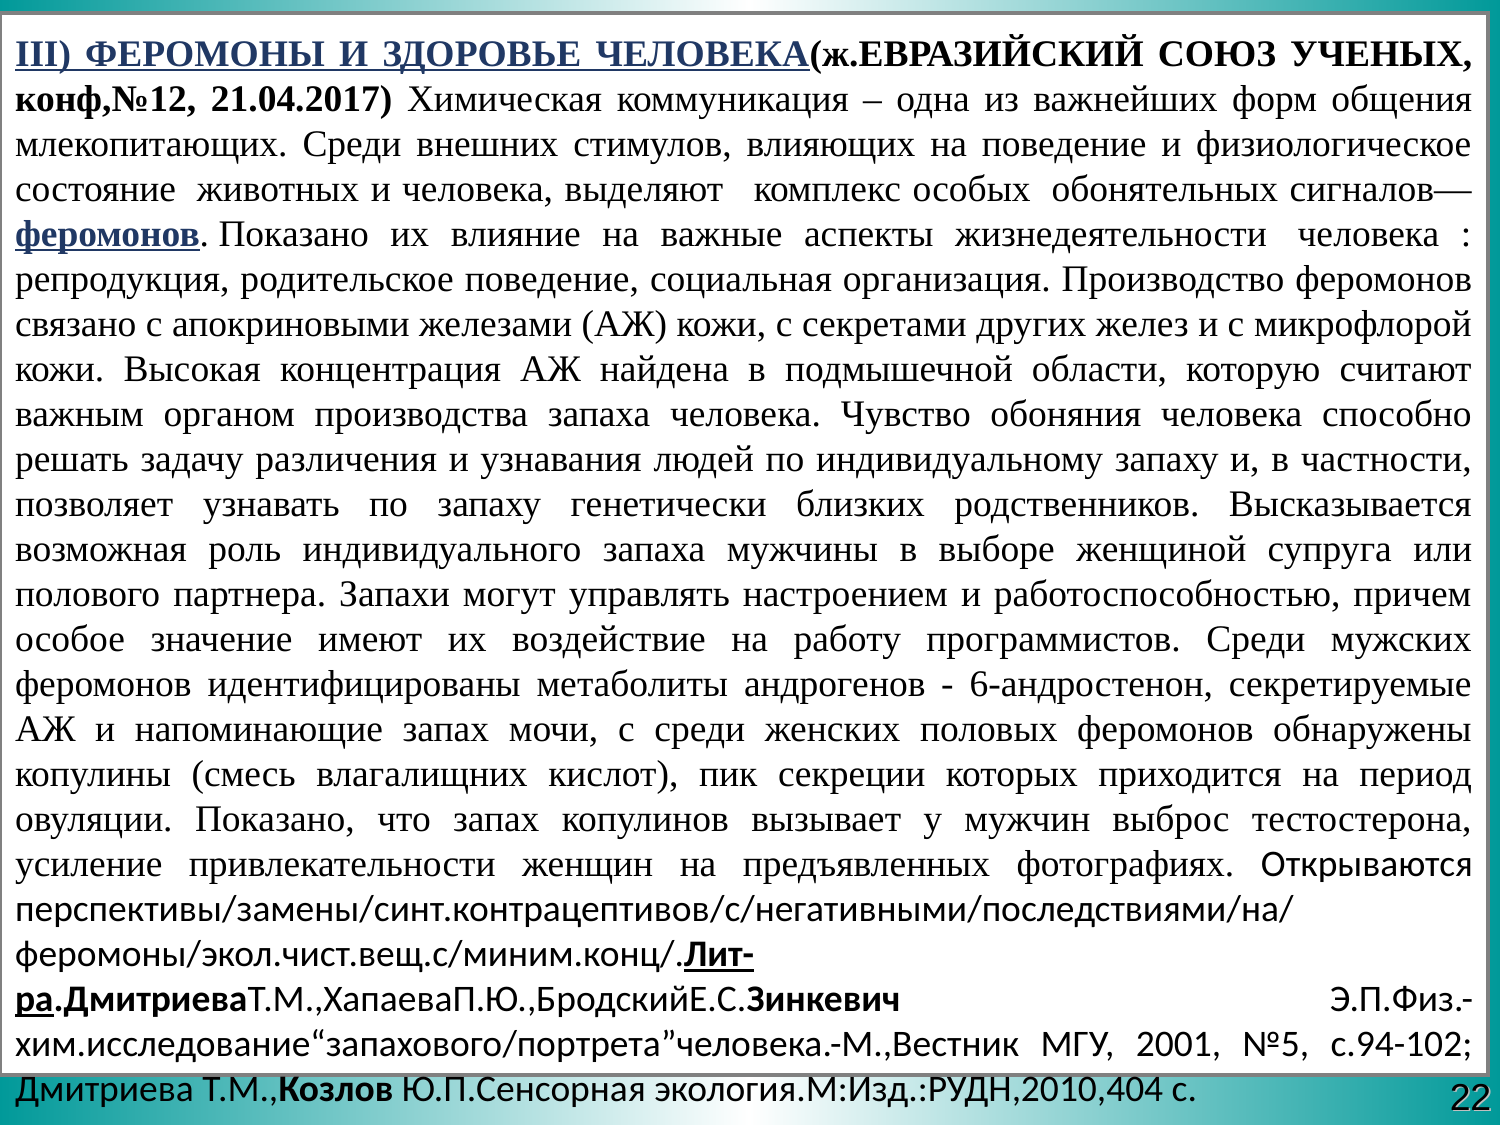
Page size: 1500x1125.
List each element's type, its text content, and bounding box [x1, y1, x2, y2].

text_box III) ФЕРОМОНЫ И ЗДОРОВЬЕ ЧЕЛОВЕКА(ж.ЕВРАЗИЙСКИЙ СОЮЗ УЧЕНЫХ, конф,№12, 21.04.2017) Химическая коммуникация – одна из важнейших форм общения млекопитающих. Среди внешних стимулов, влияющих на поведение и физиологическое состояние животных и человека, выделяют комплекс особых обонятельных сигналов—феромонов. Показано их влияние на важные аспекты жизнедеятельности человека : репродукция, родительское поведение, социальная организация. Производство феромонов связано с апокриновыми железами (АЖ) кожи, с секретами других желез и с микрофлорой кожи. Высокая концентрация АЖ найдена в подмышечной области, которую считают важным органом производства запаха человека. Чувство обоняния человека способно решать задачу различения и узнавания людей по индивидуальному запаху и, в частности, позволяет узнавать по запаху генетически близких родственников. Высказывается возможная роль индивидуального запаха мужчины в выборе женщиной супруга или полового партнера. Запахи могут управлять настроением и работоспособностью, причем особое значение имеют их воздействие на работу программистов. Среди мужских феромонов идентифицированы метаболиты андрогенов - 6-андростенон, секретируемые АЖ и напоминающие запах мочи, с среди женских половых феромонов обнаружены копулины (смесь влагалищних кислот), пик секреции которых приходится на период овуляции. Показано, что запах копулинов вызывает у мужчин выброс тестостерона, усиление привлекательности женщин на предъявленных фотографиях. Открываются перспективы/замены/синт.контрацептивов/с/негативными/последствиями/на/феромоны/экол.чист.вещ.с/миним.конц/.Лит-ра.ДмитриеваТ.М.,ХапаеваП.Ю.,БродскийЕ.С.Зинкевич Э.П.Физ.-хим.исследование“запахового/портрета”человека.-М.,Вестник МГУ, 2001, №5, с.94-102; Дмитриева Т.М.,Козлов Ю.П.Сенсорная экология.М:Изд.:РУДН,2010,404 с. [0, 0, 1488, 1125]
